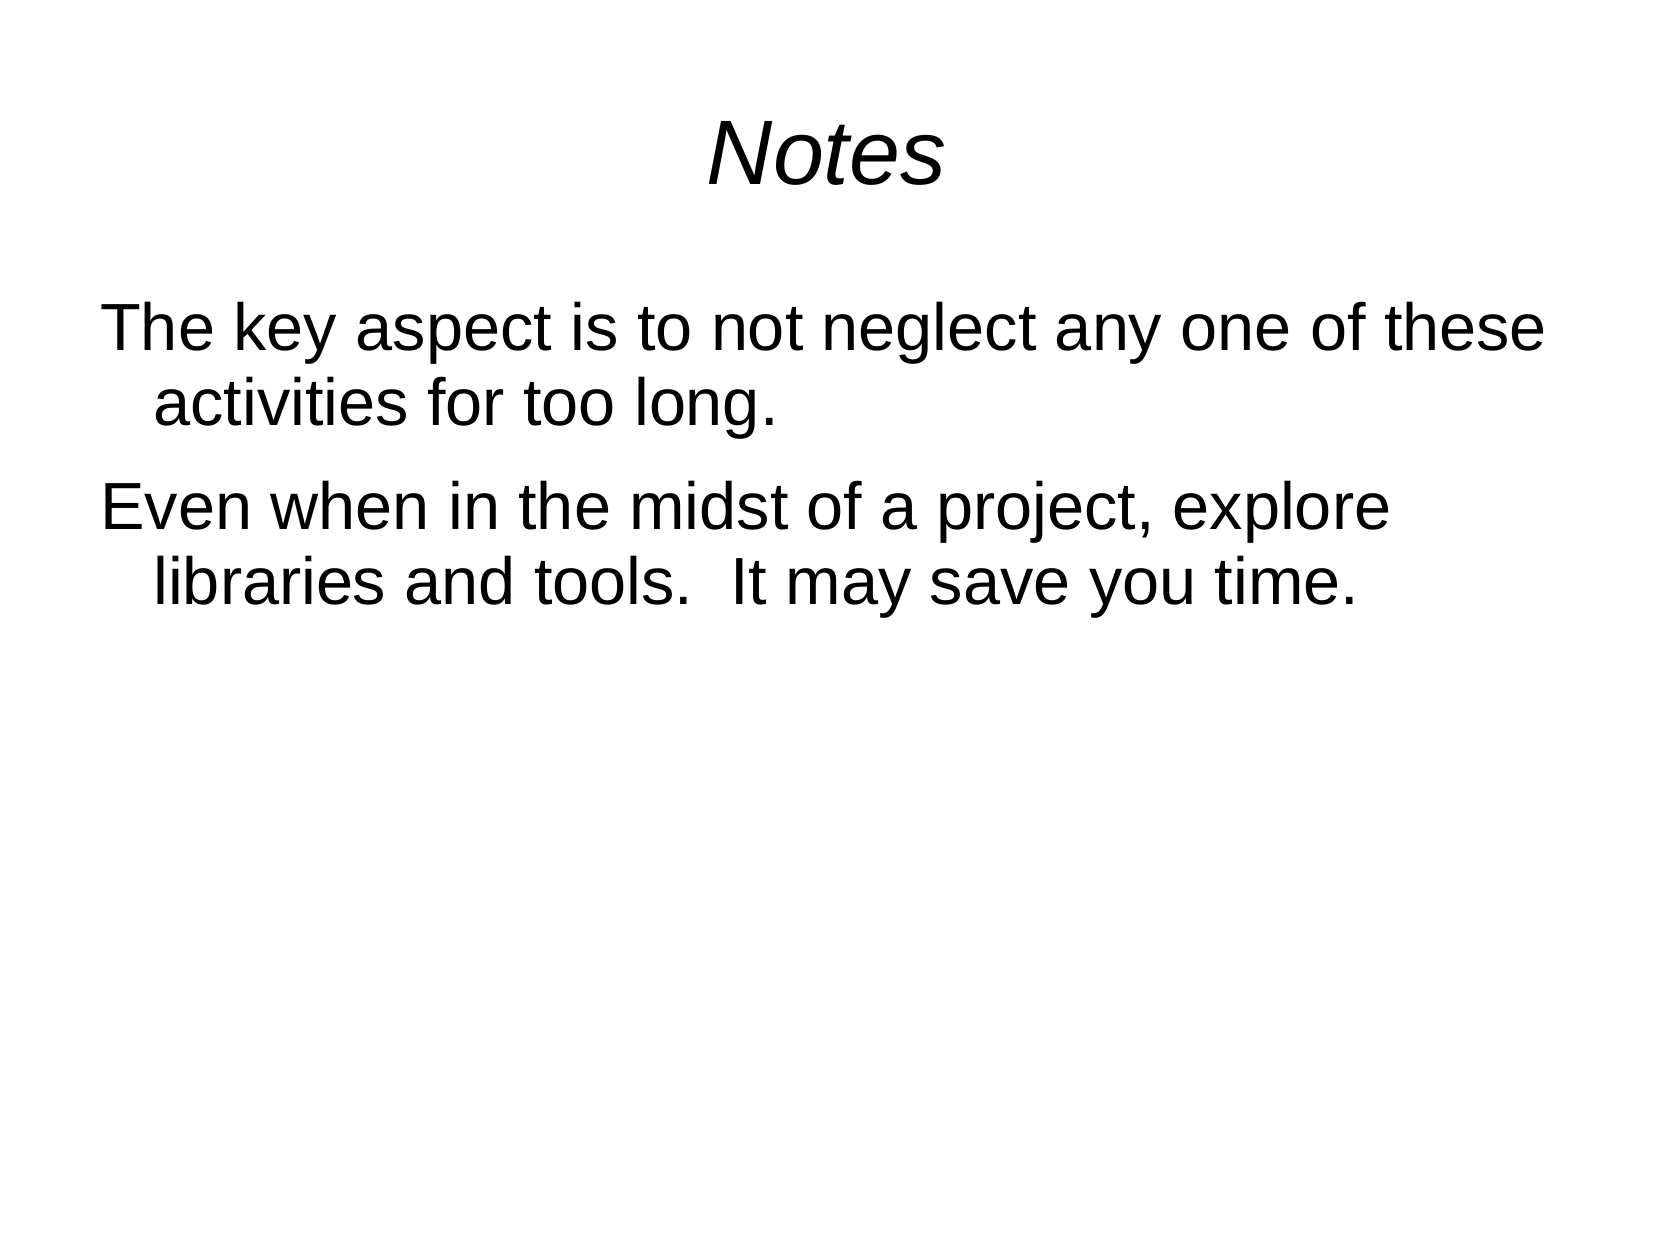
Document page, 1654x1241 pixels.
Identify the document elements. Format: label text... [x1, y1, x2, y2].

list The key aspect is to not neglect any one of these activities for too long. Even when in the midst of a project, explore libraries and tools. It may save you time. [82, 290, 1571, 1094]
title Notes [82, 56, 1571, 250]
